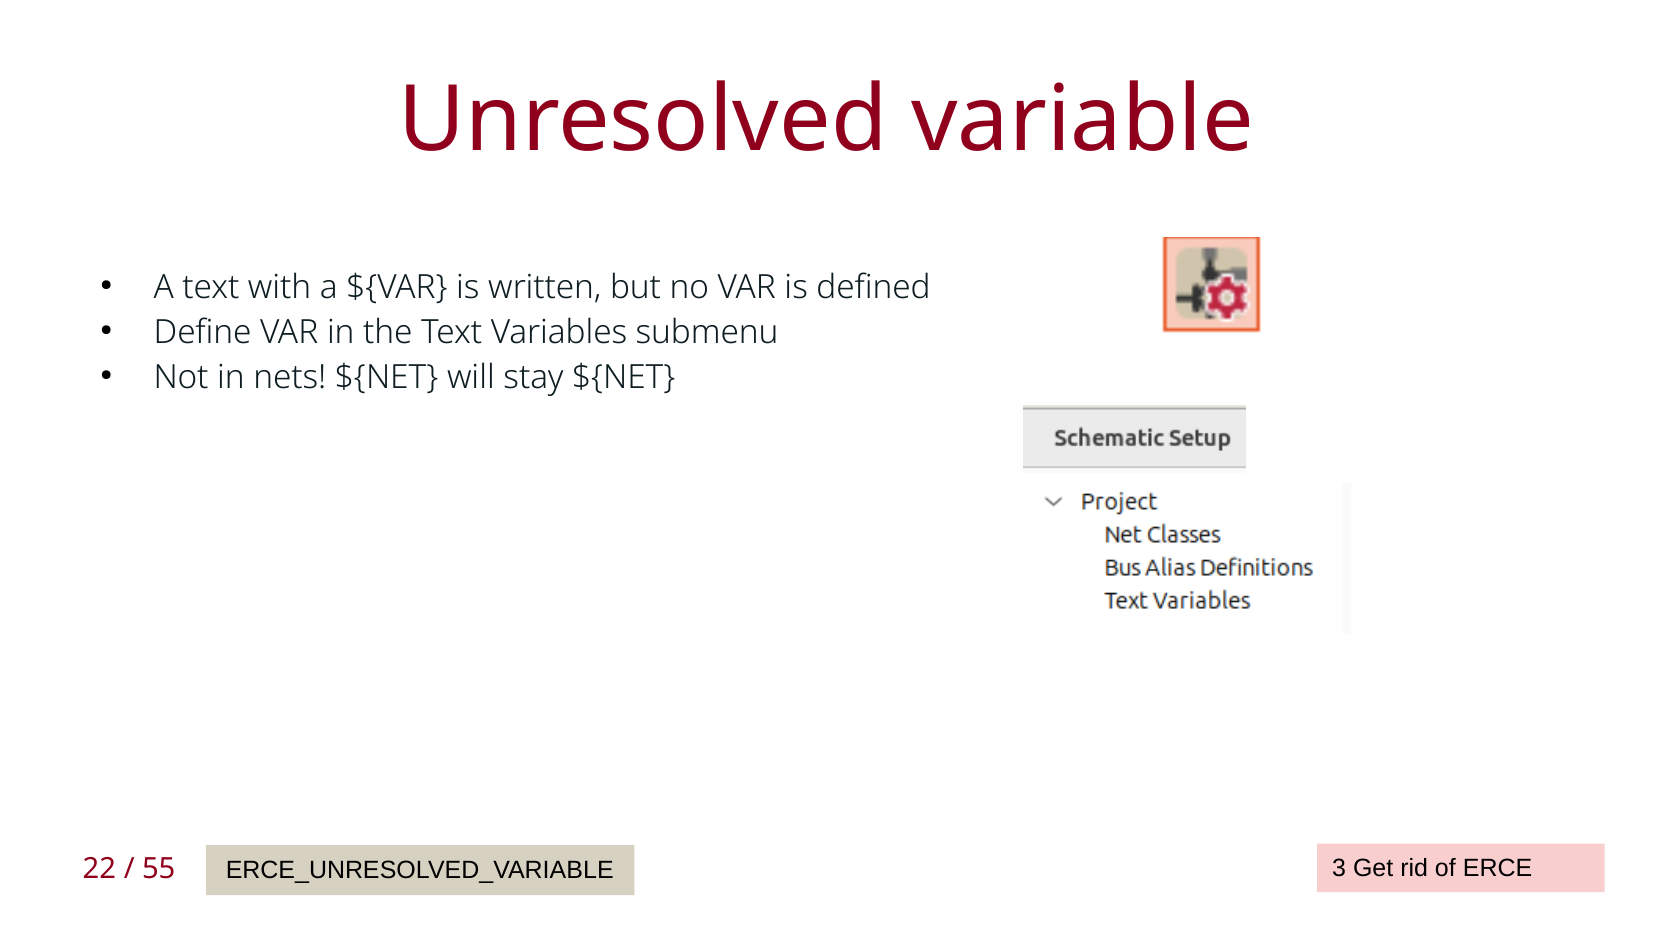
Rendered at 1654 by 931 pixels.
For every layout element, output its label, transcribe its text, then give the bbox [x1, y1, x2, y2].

title Unresolved variable [82, 37, 1571, 193]
picture [1038, 483, 1352, 634]
picture [1023, 405, 1246, 473]
text_box ERCE_UNRESOLVED_VARIABLE [206, 845, 635, 896]
list A text with a ${VAR} is written, but no VAR is defined Define VAR in the Text Variables submenu Not in nets! ${NET} will stay ${NET} [82, 217, 980, 758]
text_box 3 Get rid of ERCE [1317, 843, 1605, 893]
picture [1154, 237, 1277, 339]
